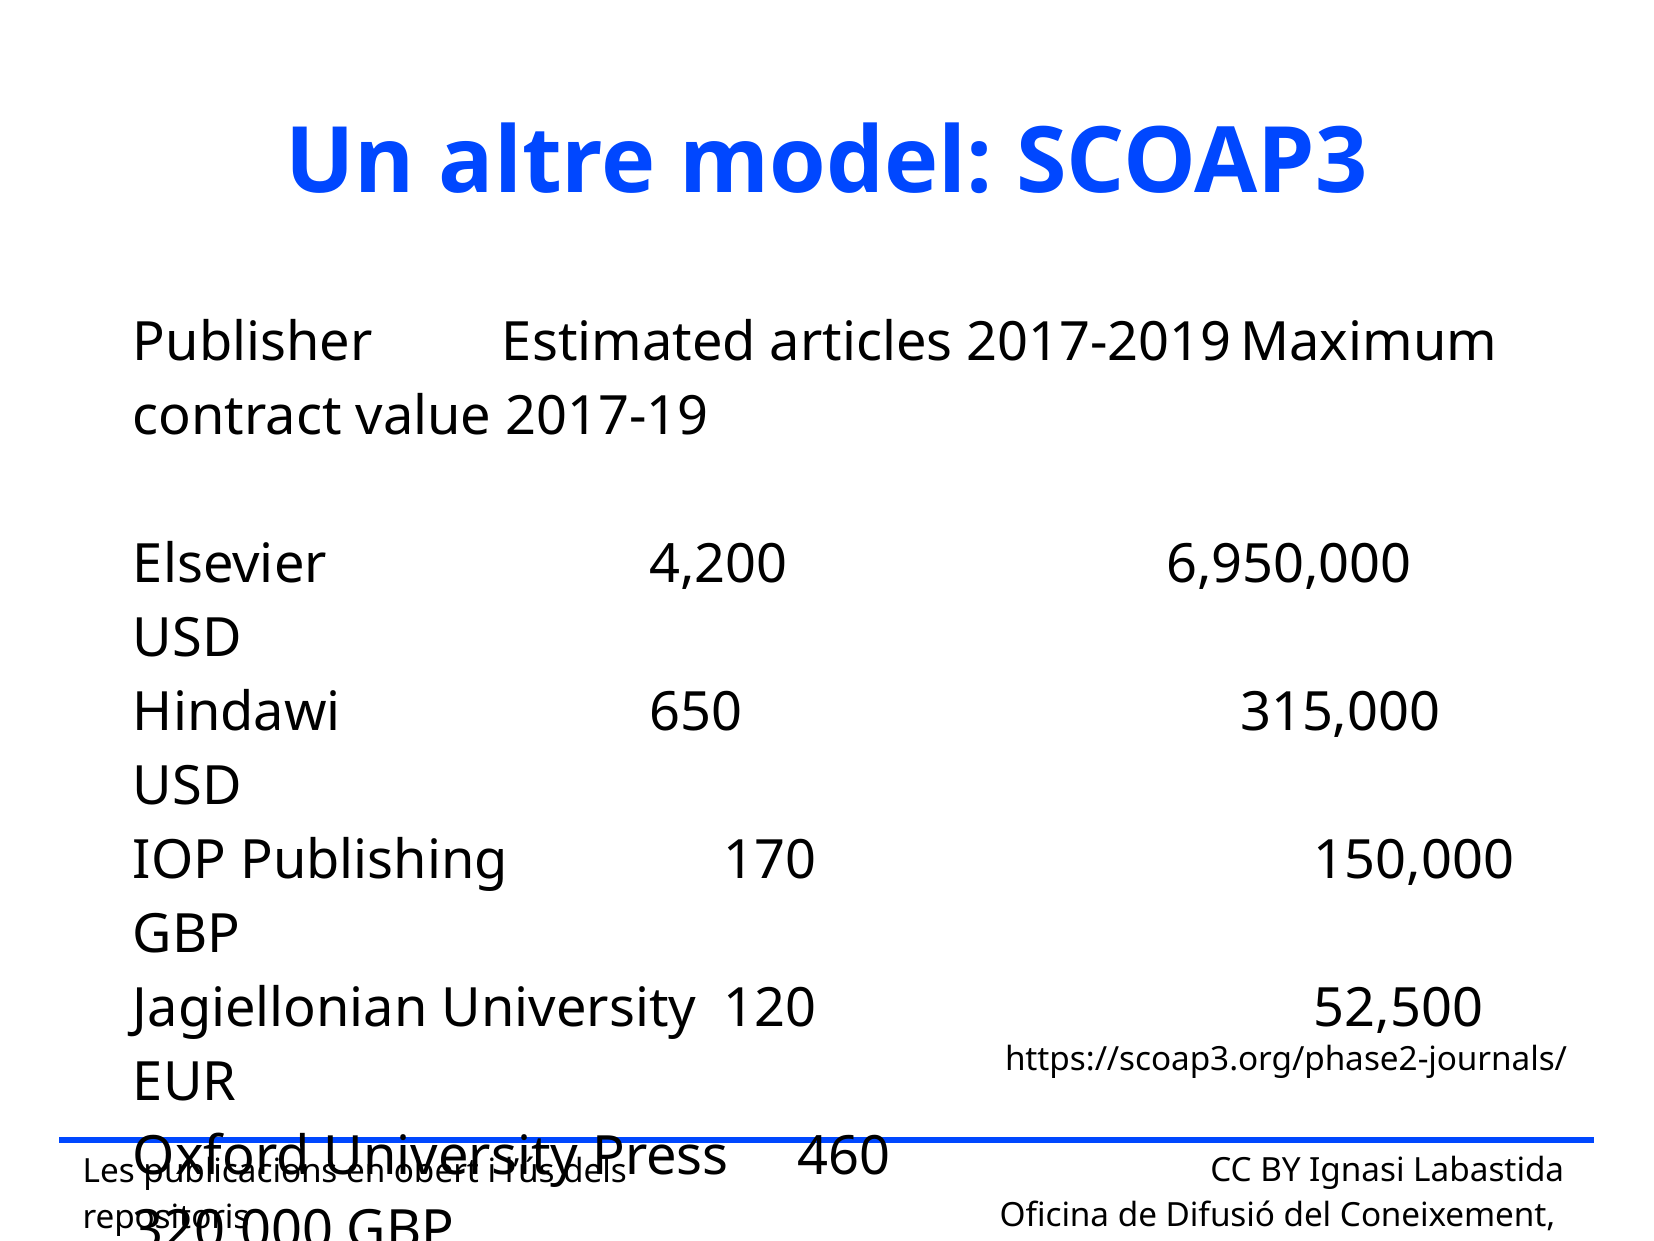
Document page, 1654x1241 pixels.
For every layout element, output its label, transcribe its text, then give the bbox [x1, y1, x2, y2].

text_box https://scoap3.org/phase2-journals/ [968, 1027, 1583, 1087]
text_box Publisher Estimated articles 2017-2019 Maximum contract value 2017-19 Elsevier 4,200 6,950,000 USD Hindawi 650 315,000 USD IOP Publishing 170 150,000 GBP Jagiellonian University 120 52,500 EUR Oxford University Press 460 320,000 GBP Springer 9,800 7,500,000 EUR Total 15,400 14,700,000 EUR Within these estimates, the average Cost per Article for 2017-2019 will be between 900 and 1,000 Euro. [118, 295, 1548, 1016]
title Un altre model: SCOAP3 [82, 38, 1571, 267]
